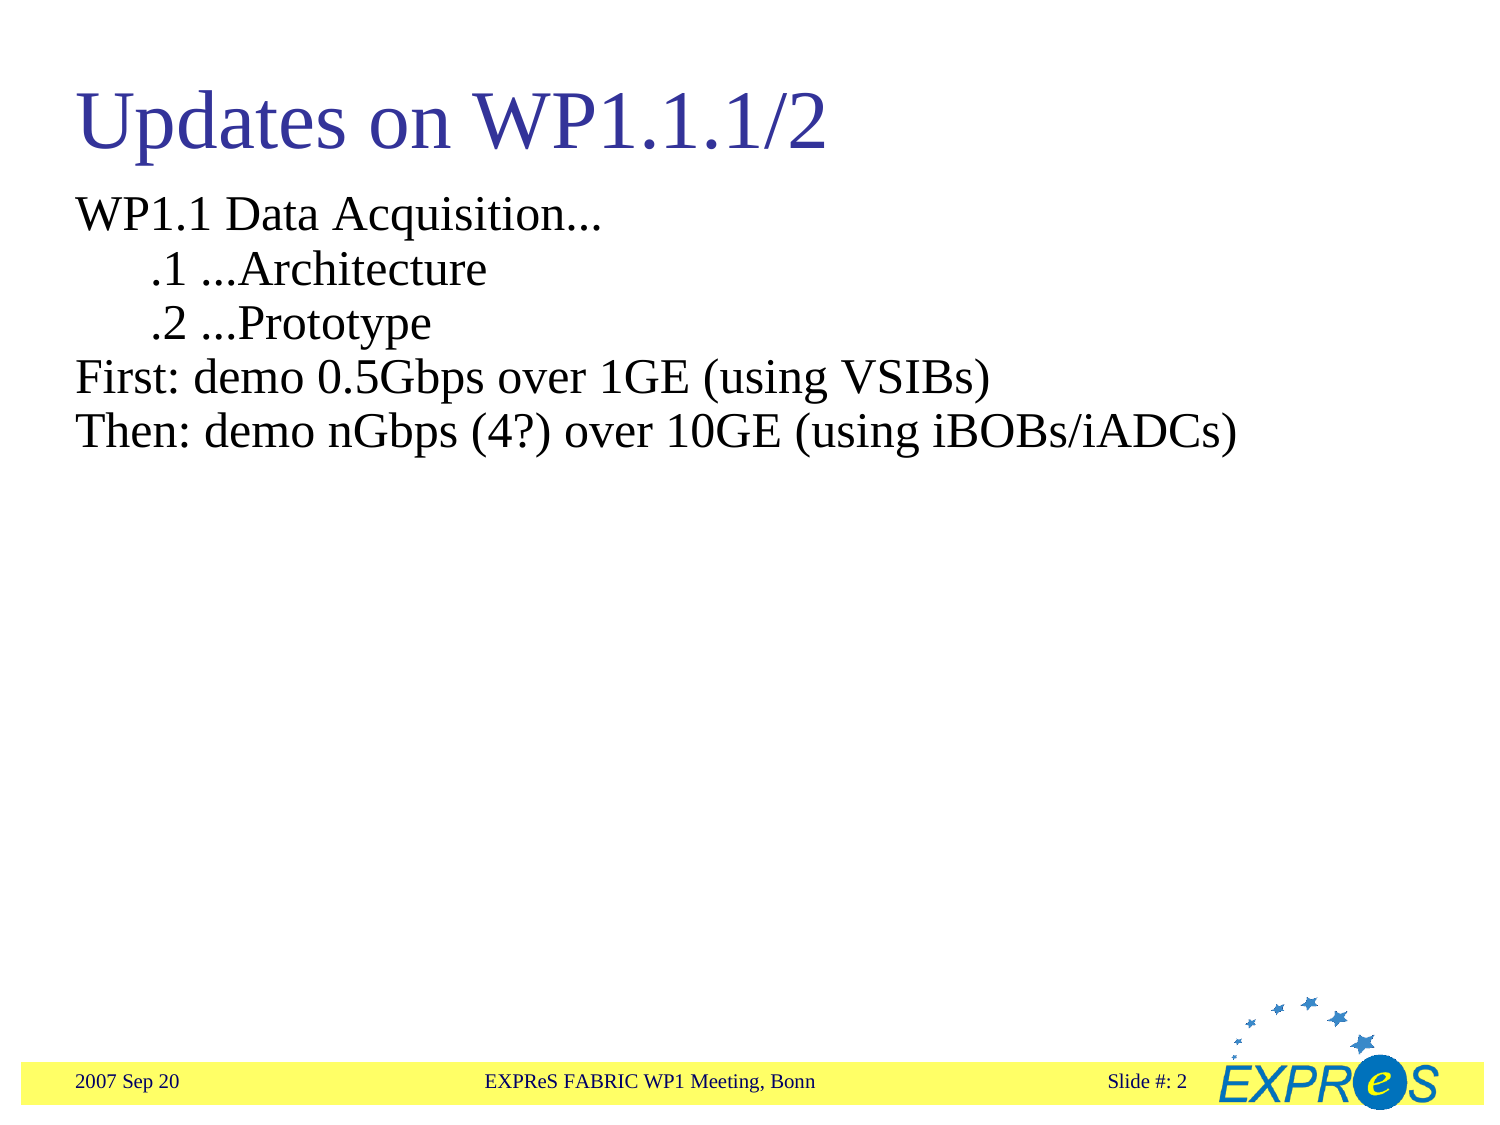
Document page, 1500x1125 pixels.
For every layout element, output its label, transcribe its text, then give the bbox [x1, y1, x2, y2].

picture [594, 1081, 601, 1087]
picture [172, 1078, 177, 1087]
picture [88, 1078, 93, 1087]
title Updates on WP1.1.1/2 [75, 70, 1426, 172]
picture [21, 993, 1500, 1113]
picture [145, 1078, 150, 1087]
picture [99, 1078, 104, 1087]
picture [774, 1081, 781, 1087]
list WP1.1 Data Acquisition... .1 ...Architecture .2 ...Prototype First: demo 0.5Gbps over 1GE (using VSIBs) Then: demo nGbps (4?) over 10GE (using iBOBs/iADCs) [75, 187, 1426, 1078]
